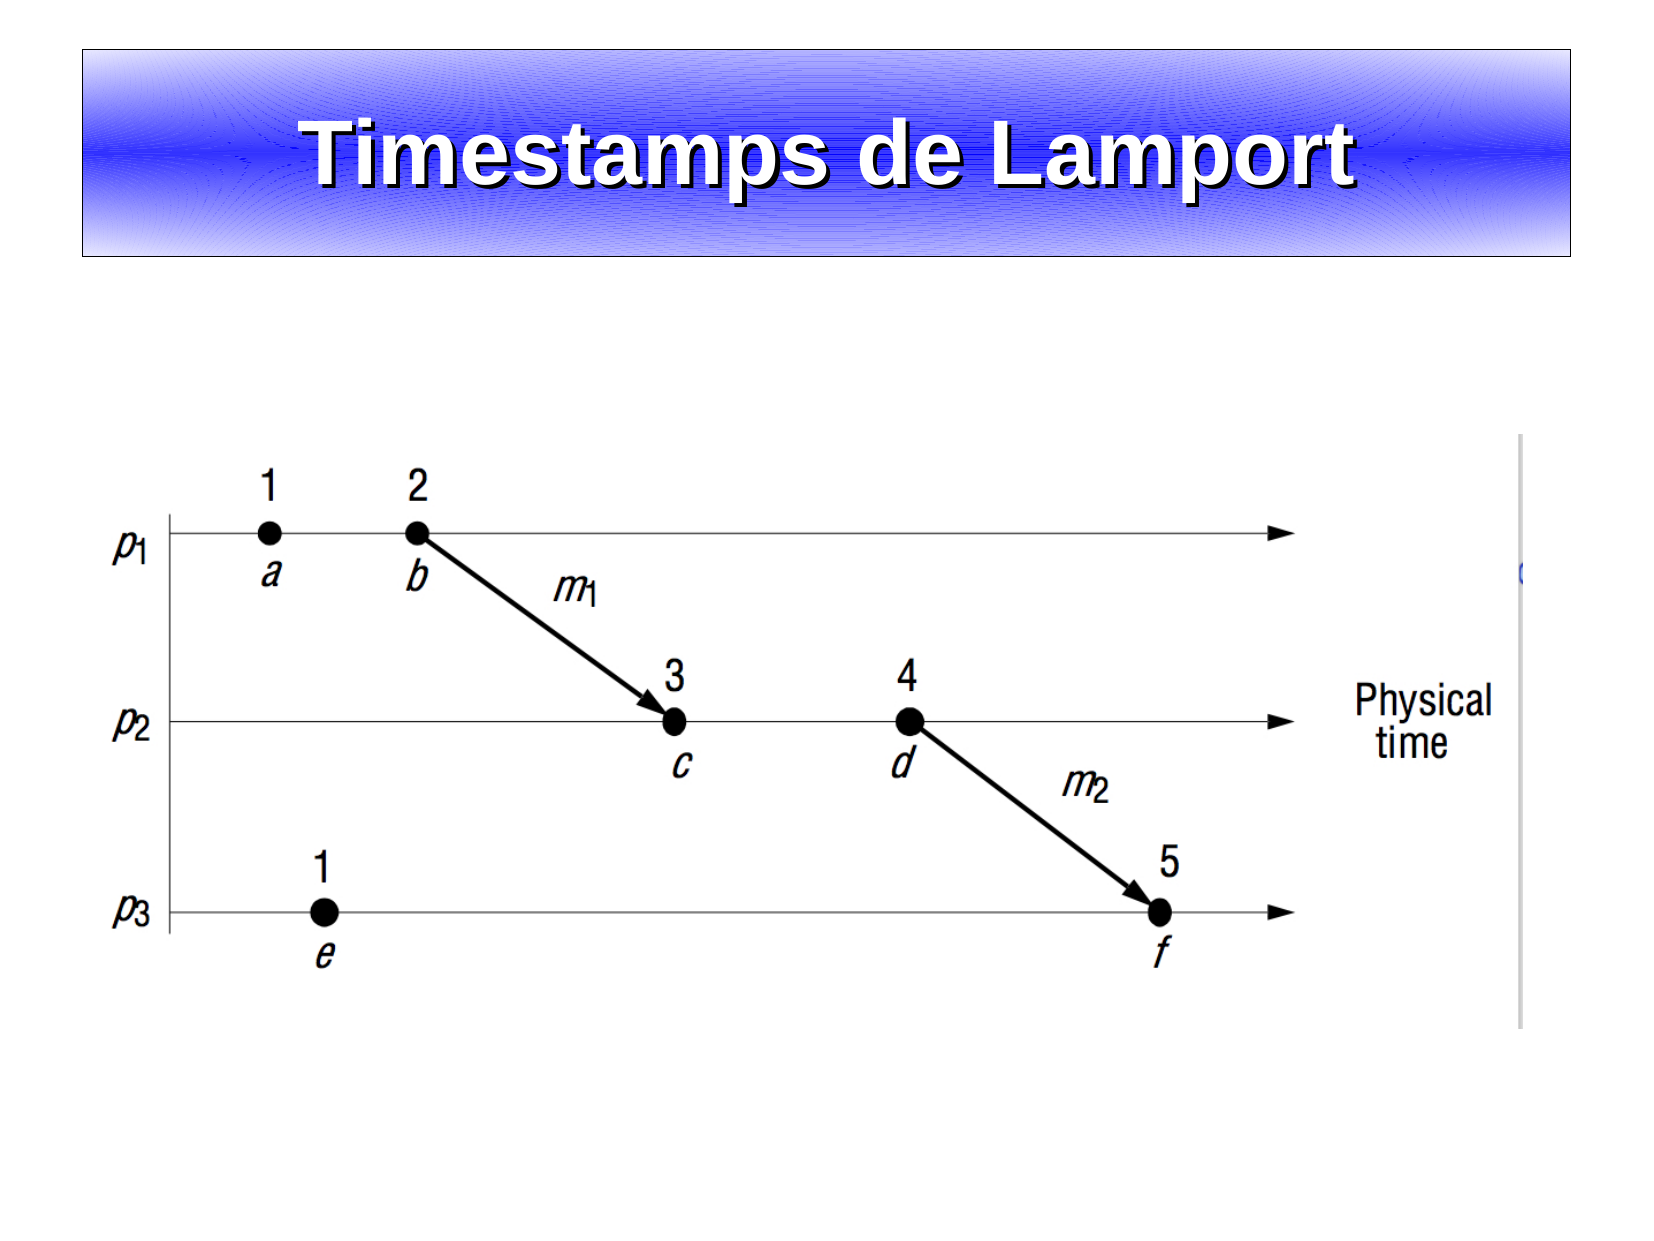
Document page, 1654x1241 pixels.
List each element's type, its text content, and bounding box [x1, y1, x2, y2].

title Timestamps de Lamport [82, 49, 1571, 257]
picture [75, 434, 1523, 1029]
